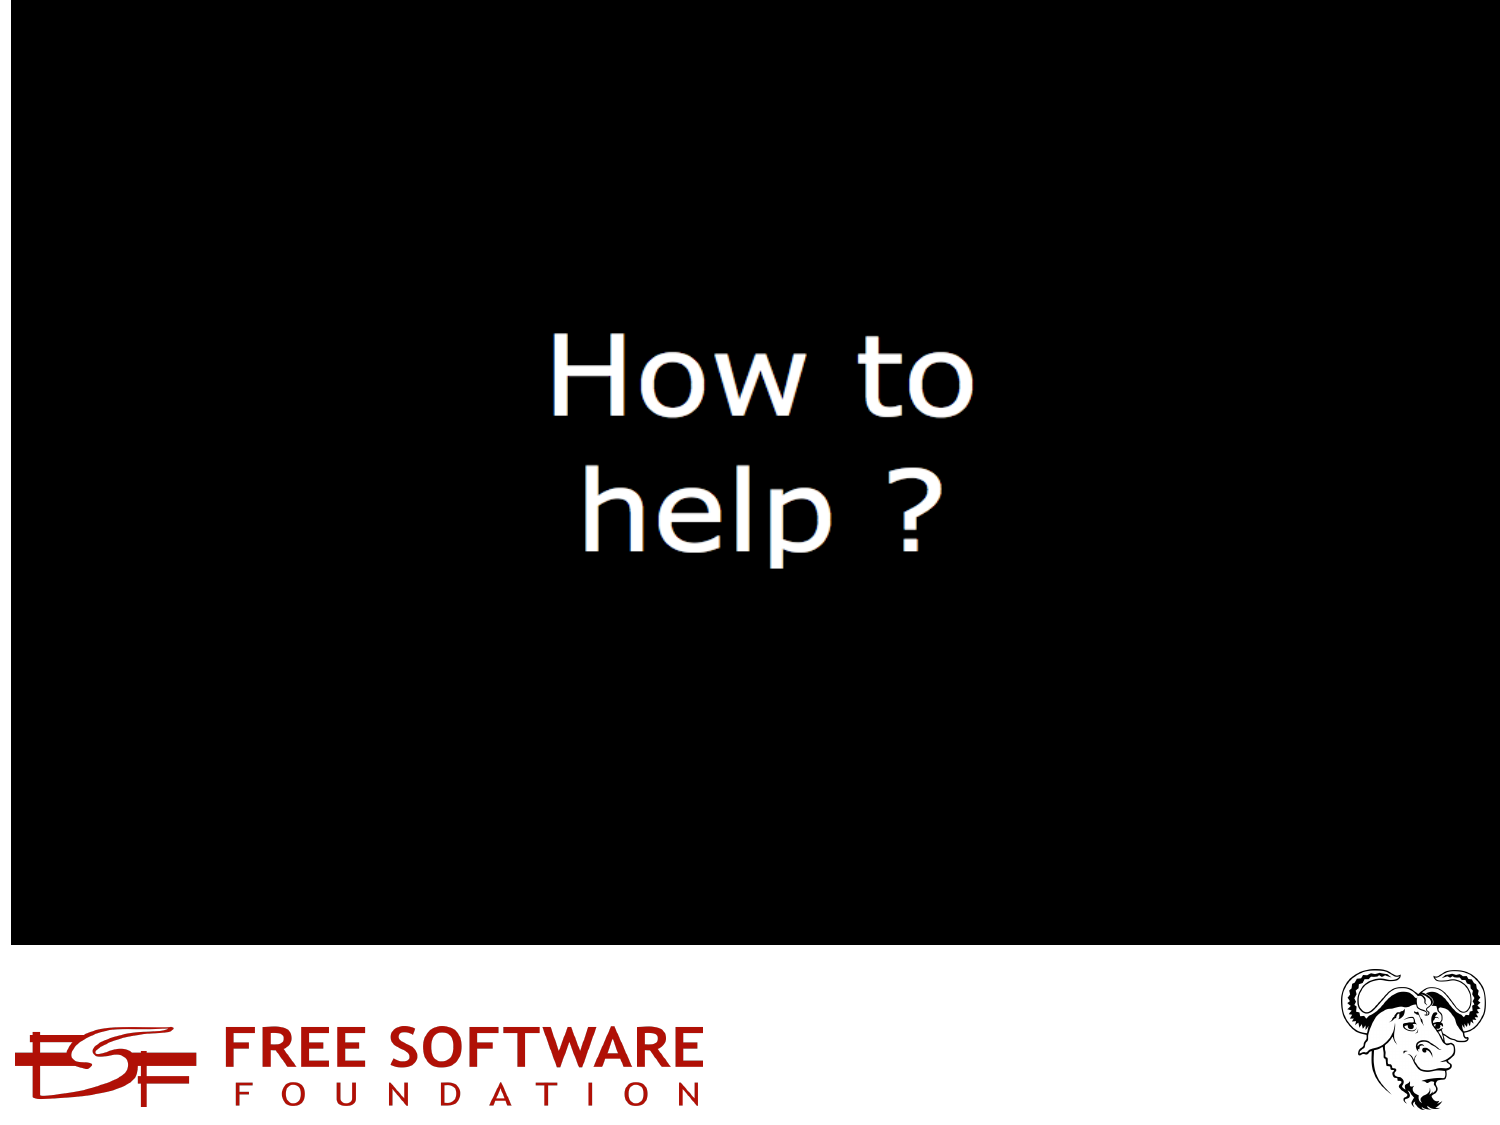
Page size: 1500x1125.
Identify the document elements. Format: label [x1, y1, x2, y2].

picture [15, 1026, 703, 1107]
picture [11, 0, 1500, 946]
picture [1341, 969, 1486, 1110]
